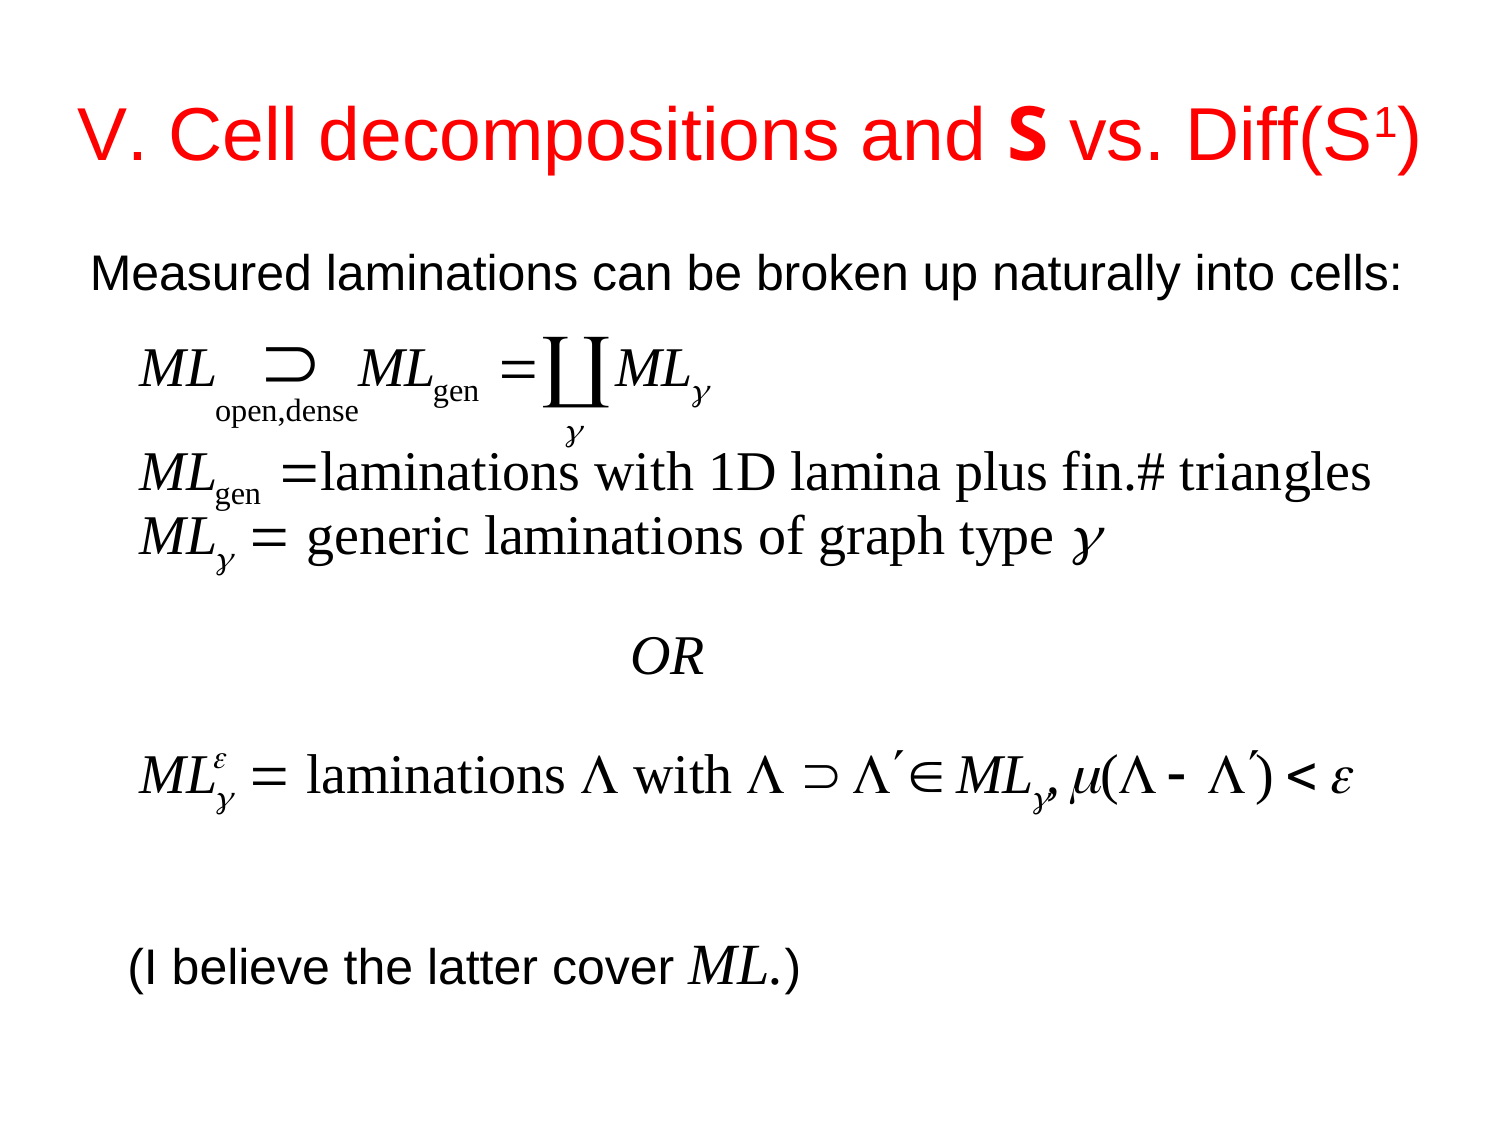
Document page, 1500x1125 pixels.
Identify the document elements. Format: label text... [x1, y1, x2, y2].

title V. Cell decompositions and S vs. Diff(S1) [37, 37, 1463, 225]
text_box Measured laminations can be broken up naturally into cells: [75, 237, 1426, 309]
chart [130, 315, 1383, 825]
text_box (I believe the latter cover ML.) [112, 924, 1313, 1006]
